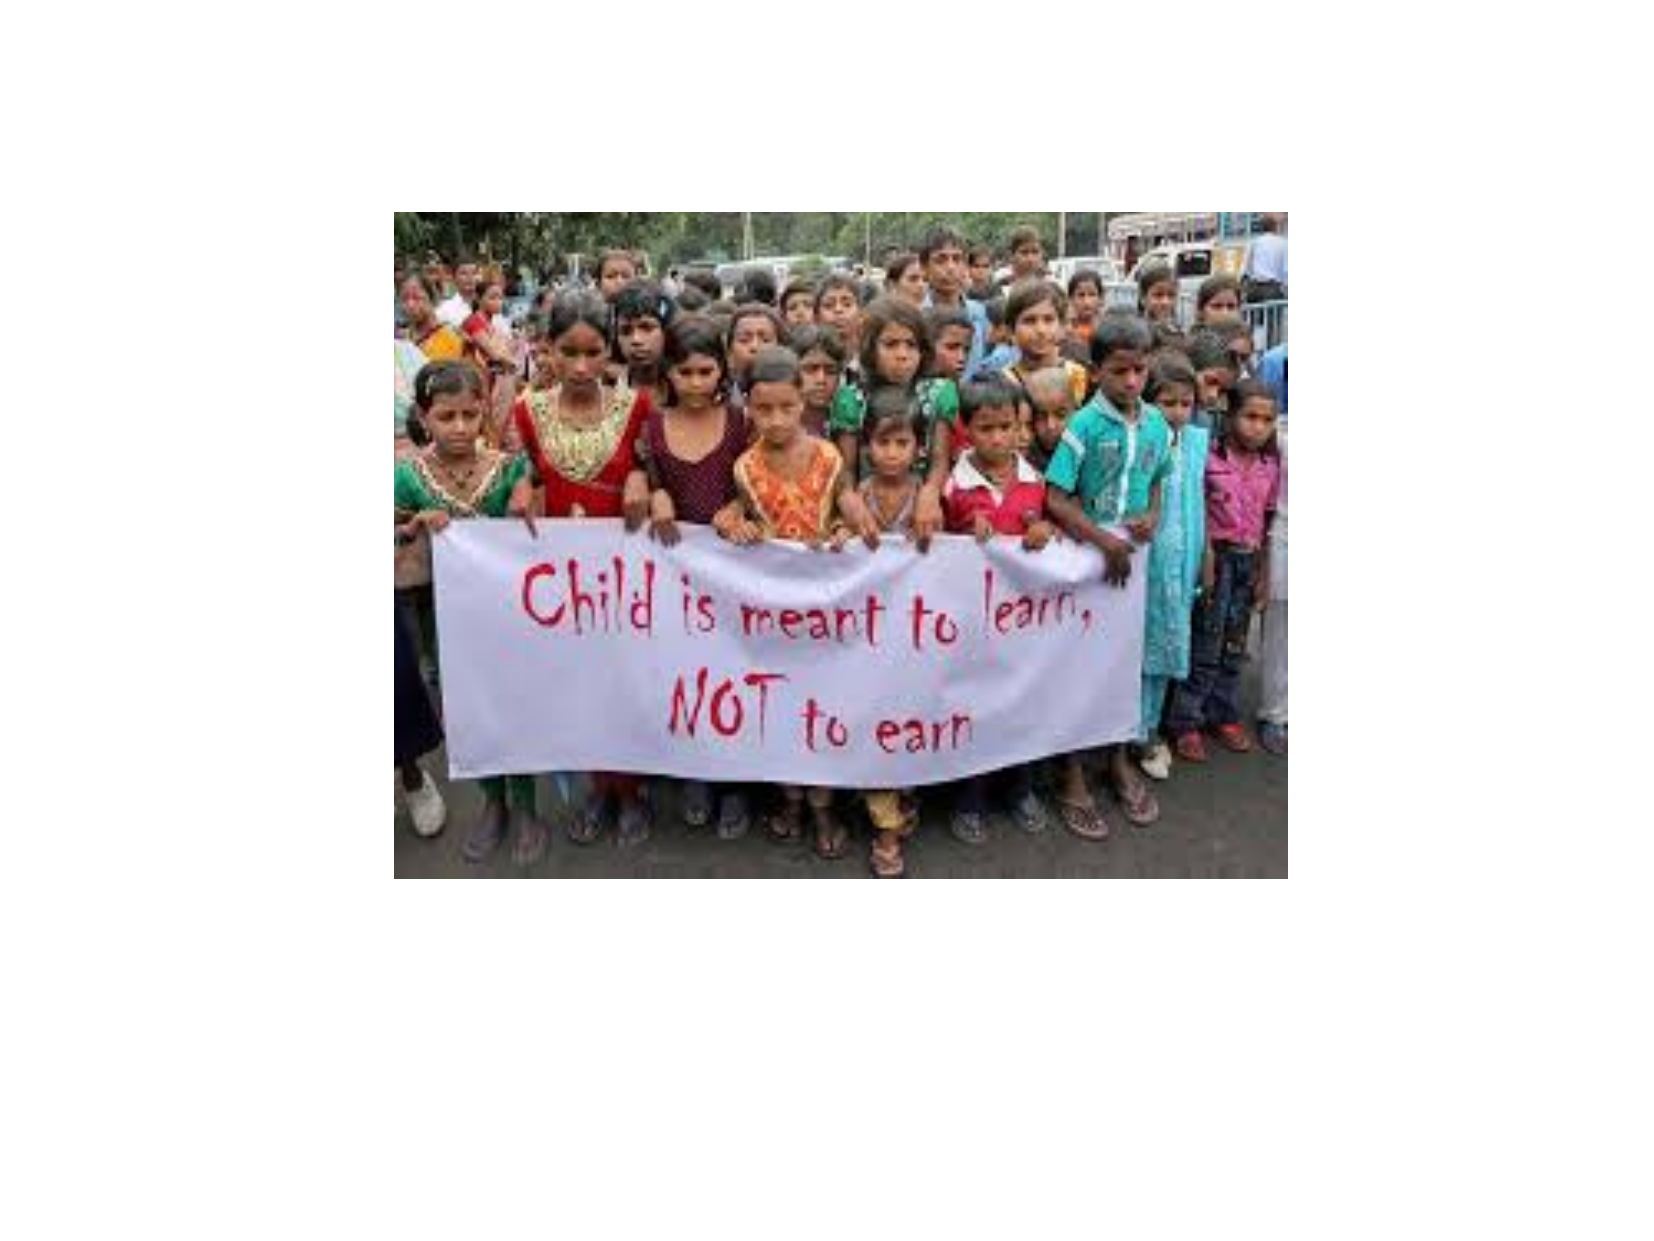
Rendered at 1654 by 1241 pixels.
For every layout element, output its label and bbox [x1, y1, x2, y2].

picture [394, 212, 1288, 879]
